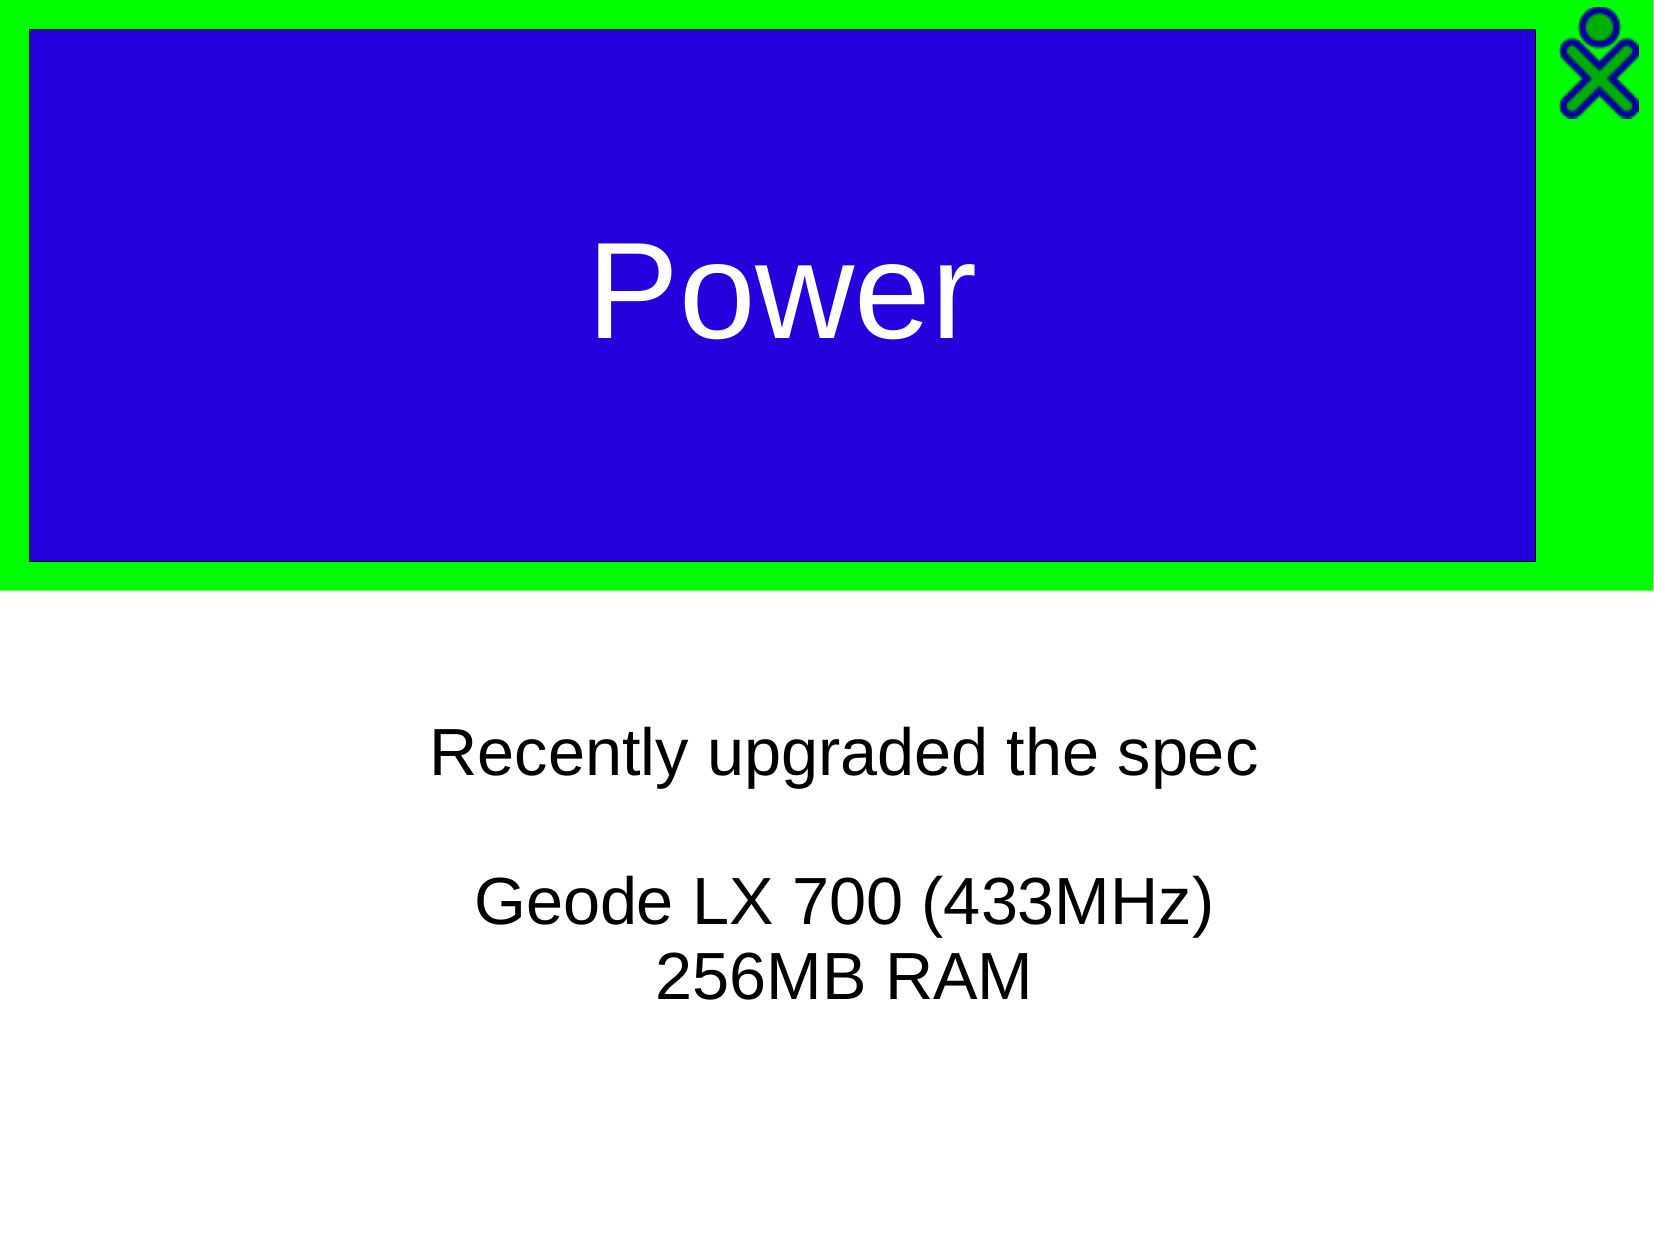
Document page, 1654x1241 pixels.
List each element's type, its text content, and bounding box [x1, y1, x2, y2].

subtitle Recently upgraded the spec Geode LX 700 (433MHz) 256MB RAM [82, 627, 1571, 1102]
title Power [59, 56, 1506, 525]
picture [1559, 7, 1639, 119]
